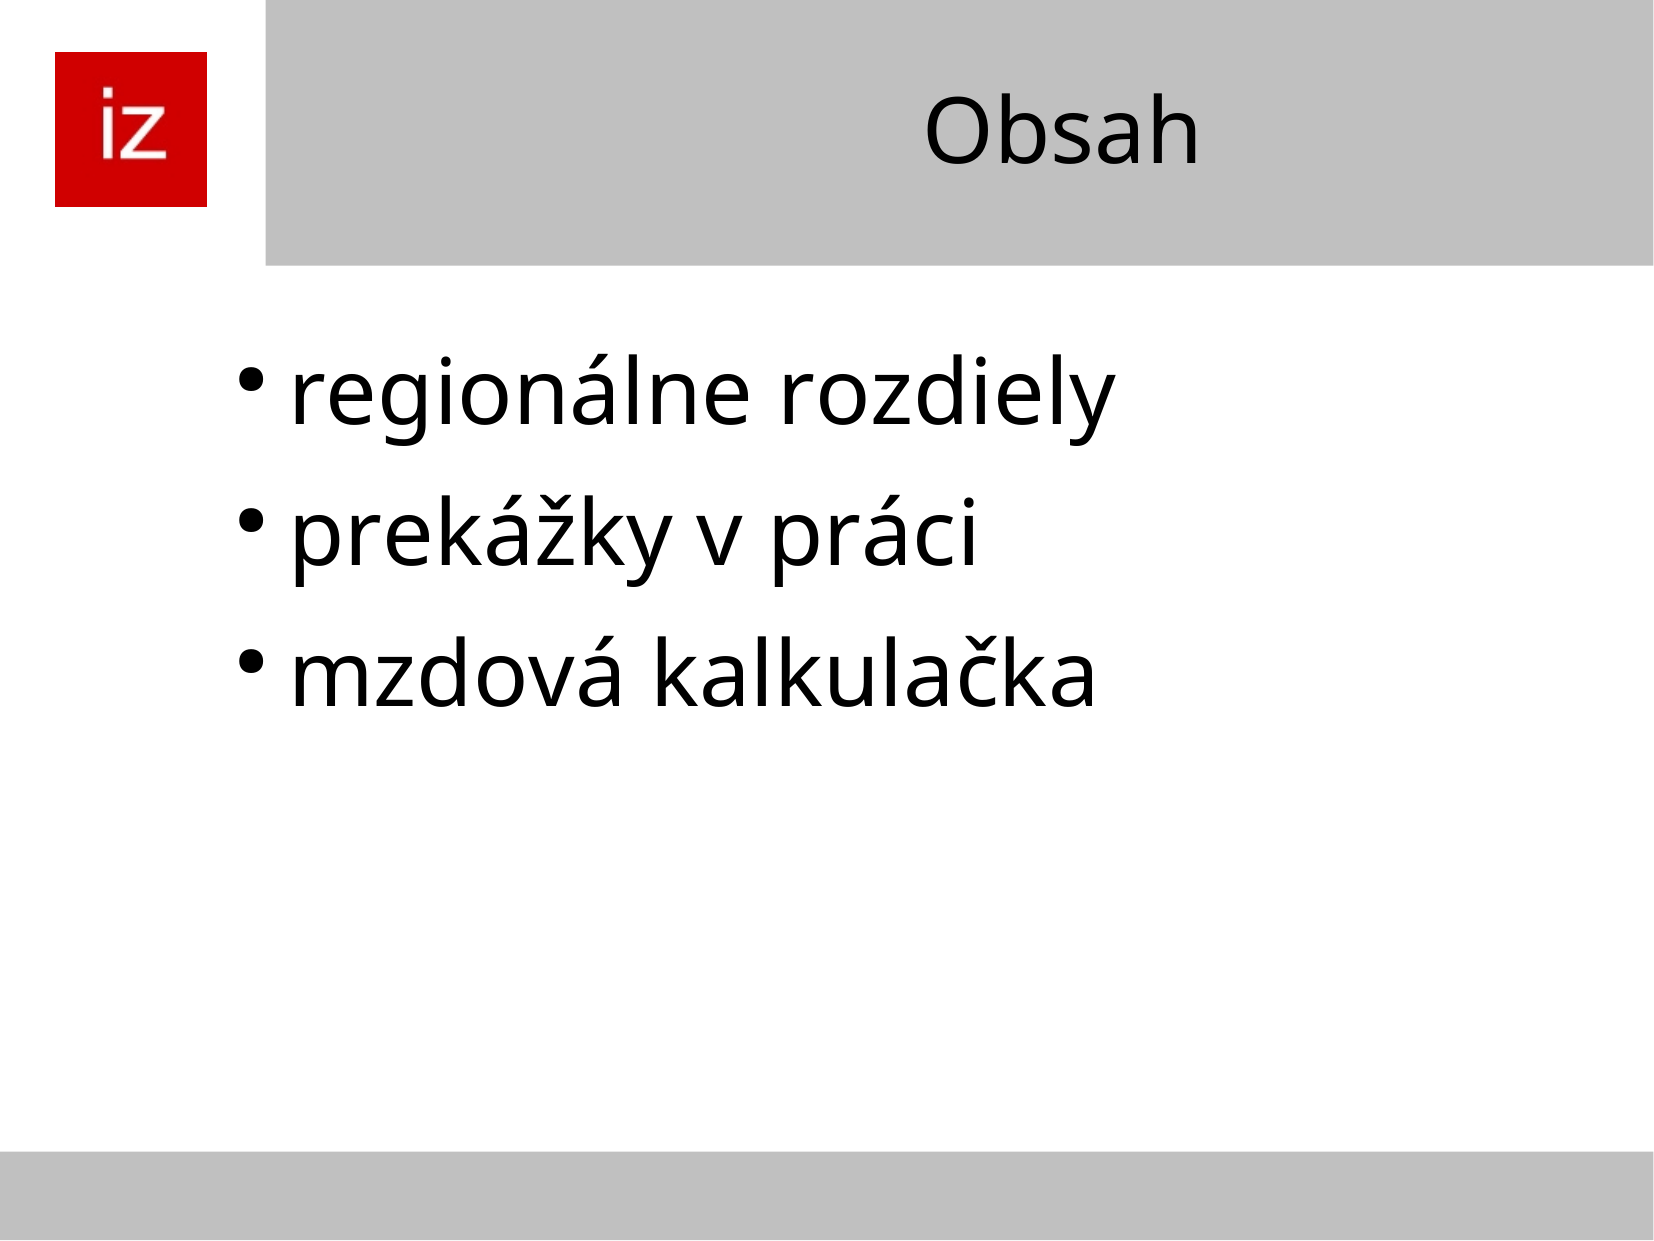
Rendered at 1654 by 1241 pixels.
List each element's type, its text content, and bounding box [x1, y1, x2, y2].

list regionálne rozdiely prekážky v práci mzdová kalkulačka [121, 344, 1533, 1126]
picture [55, 52, 207, 207]
title Obsah [561, 29, 1565, 237]
